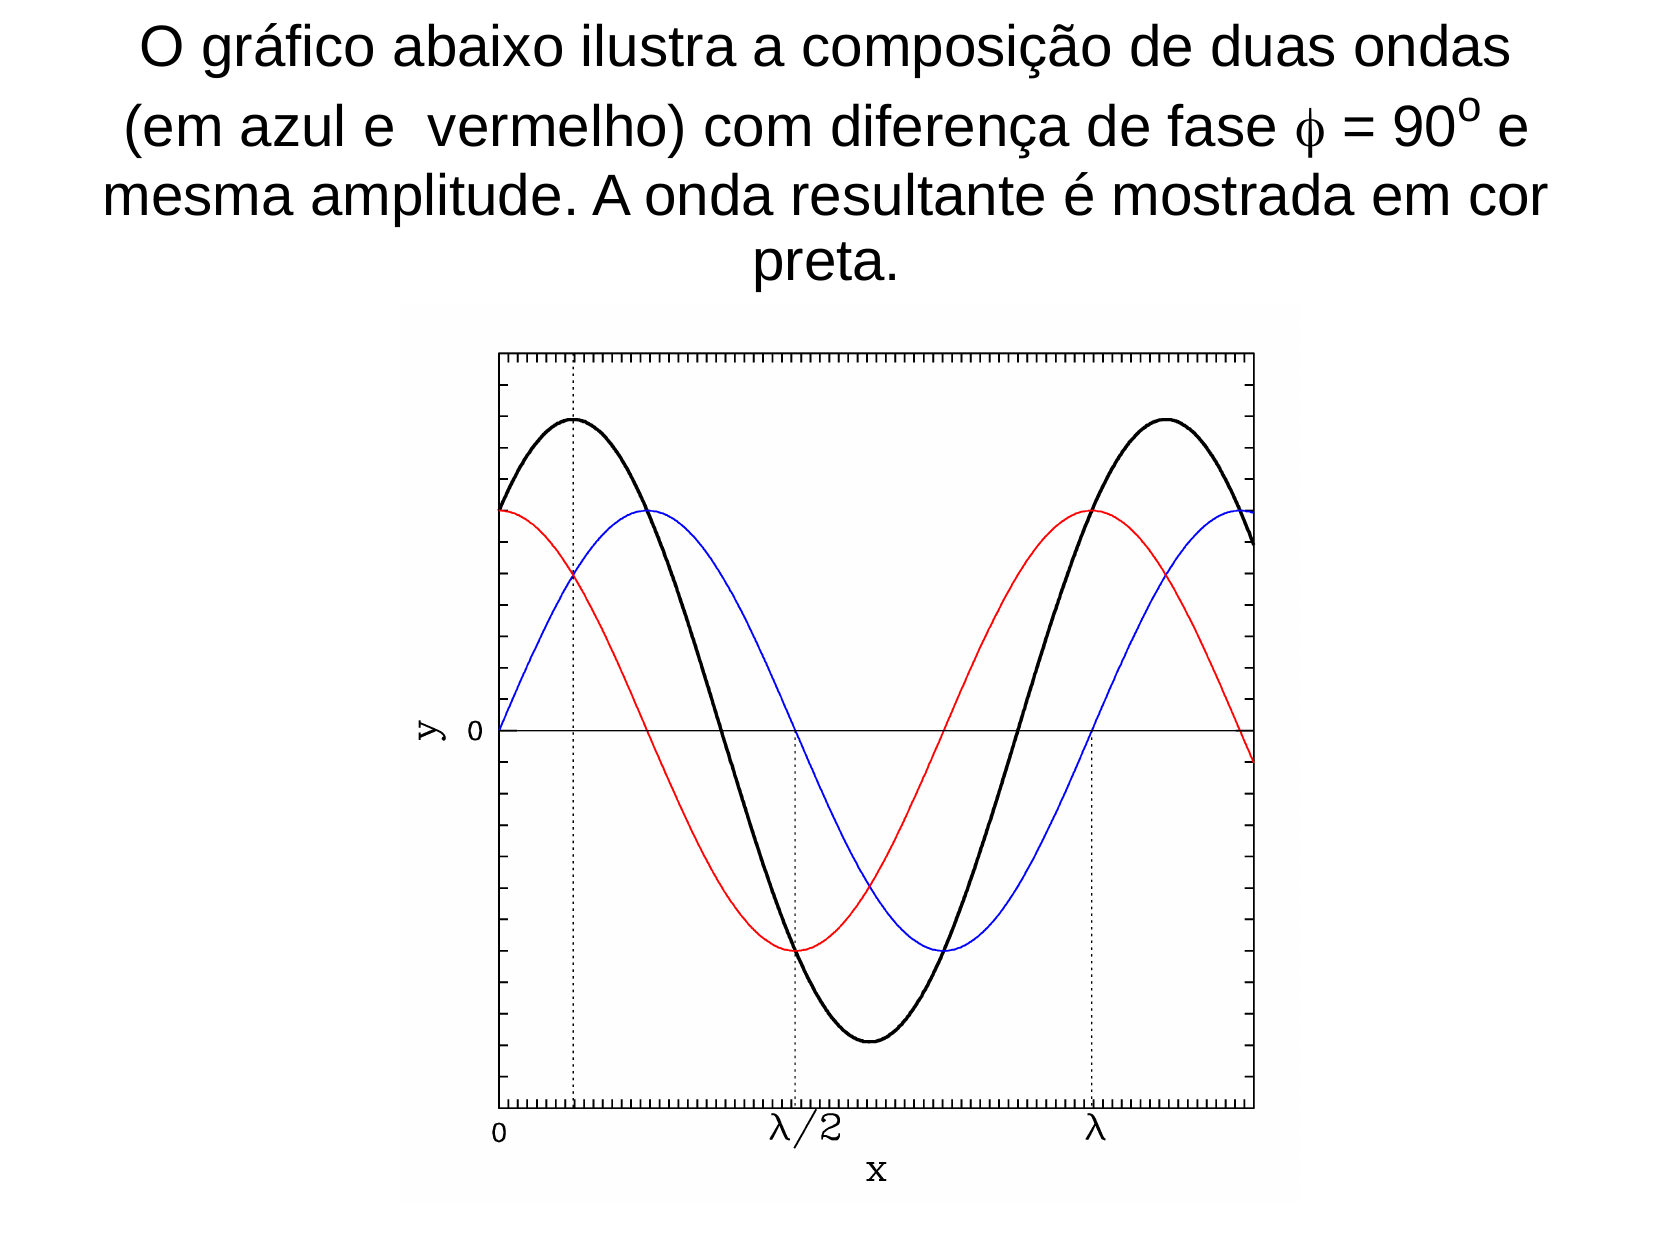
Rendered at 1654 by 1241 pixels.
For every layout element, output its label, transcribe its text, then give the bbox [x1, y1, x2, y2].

title O gráfico abaixo ilustra a composição de duas ondas (em azul e vermelho) com diferença de fase f = 90o e mesma amplitude. A onda resultante é mostrada em cor preta. [82, 12, 1571, 294]
picture [401, 304, 1301, 1205]
